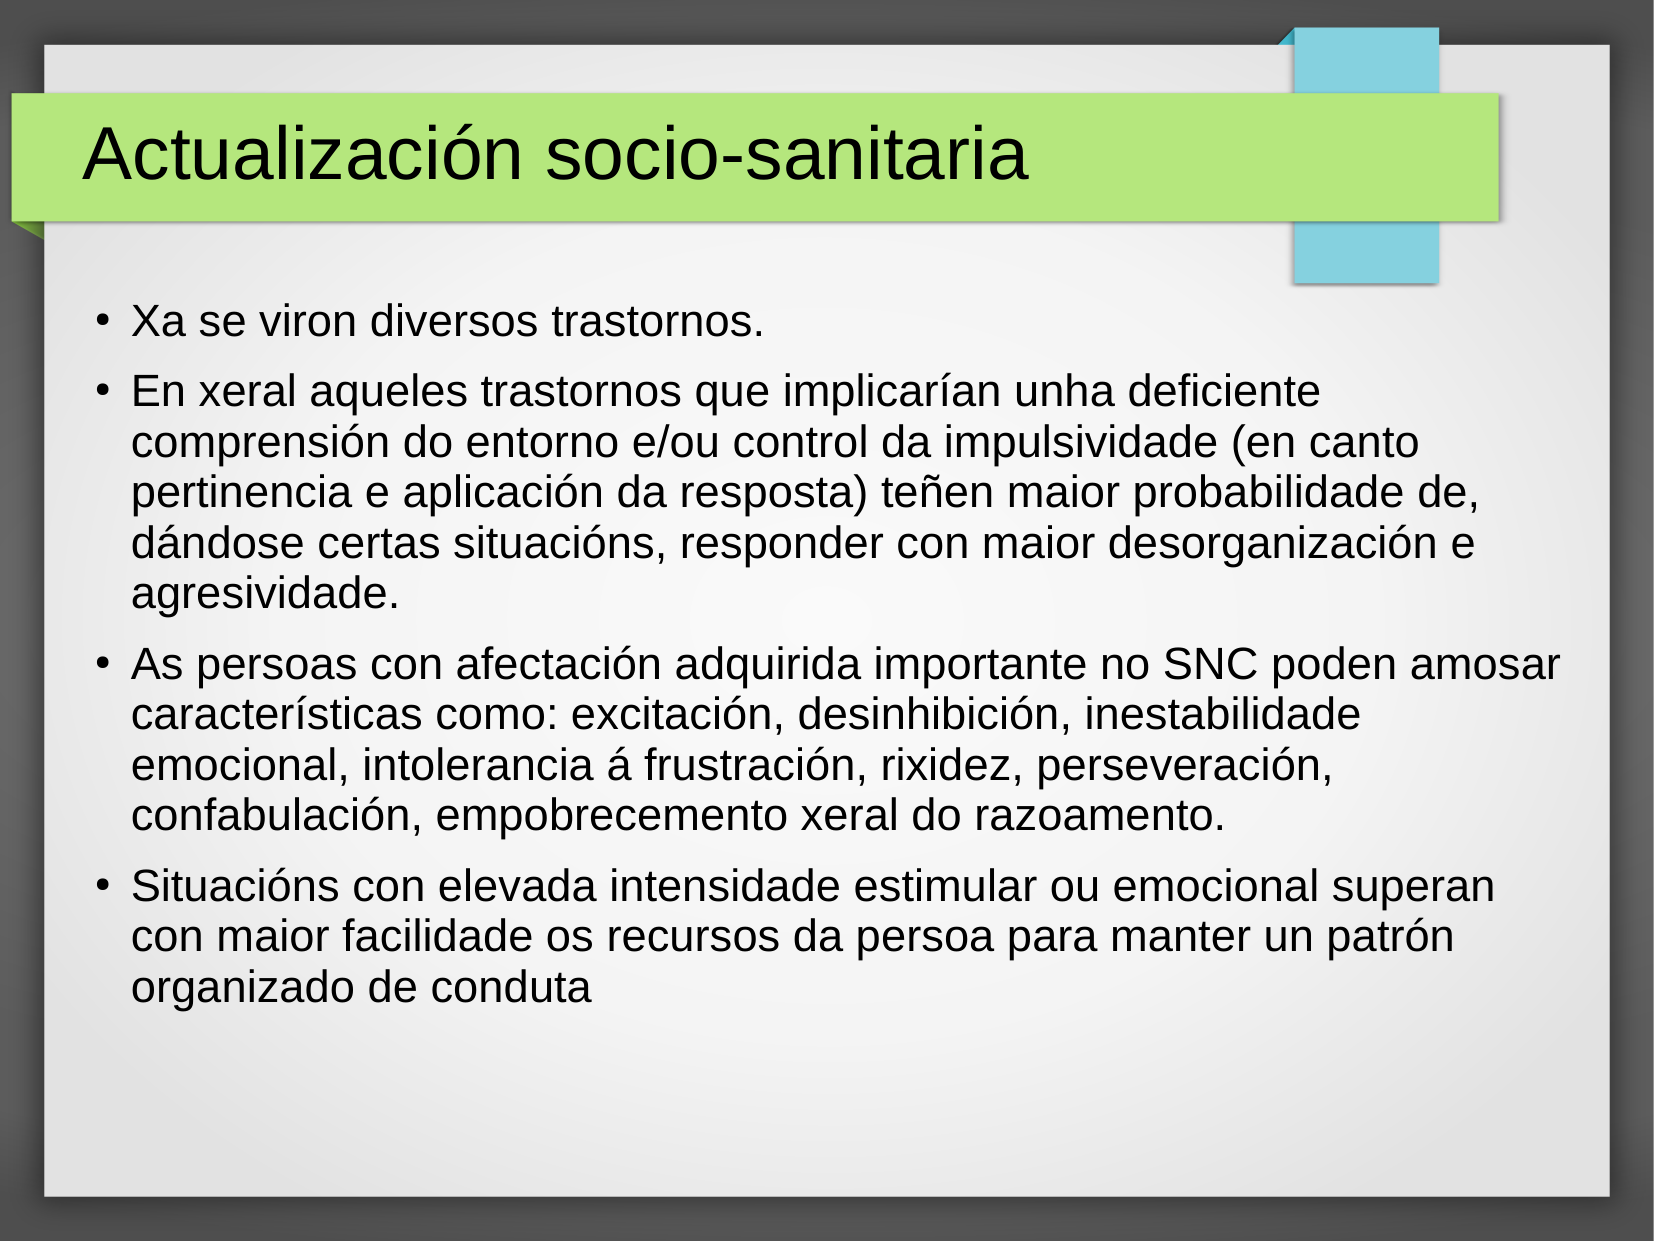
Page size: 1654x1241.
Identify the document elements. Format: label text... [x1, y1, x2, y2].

list Xa se viron diversos trastornos. En xeral aqueles trastornos que implicarían unha deficiente comprensión do entorno e/ou control da impulsividade (en canto pertinencia e aplicación da resposta) teñen maior probabilidade de, dándose certas situacións, responder con maior desorganización e agresividade. As persoas con afectación adquirida importante no SNC poden amosar características como: excitación, desinhibición, inestabilidade emocional, intolerancia á frustración, rixidez, perseveración, confabulación, empobrecemento xeral do razoamento. Situacións con elevada intensidade estimular ou emocional superan con maior facilidade os recursos da persoa para manter un patrón organizado de conduta [82, 295, 1571, 1015]
title Actualización socio-sanitaria [82, 94, 1264, 213]
picture [0, 0, 1654, 1241]
